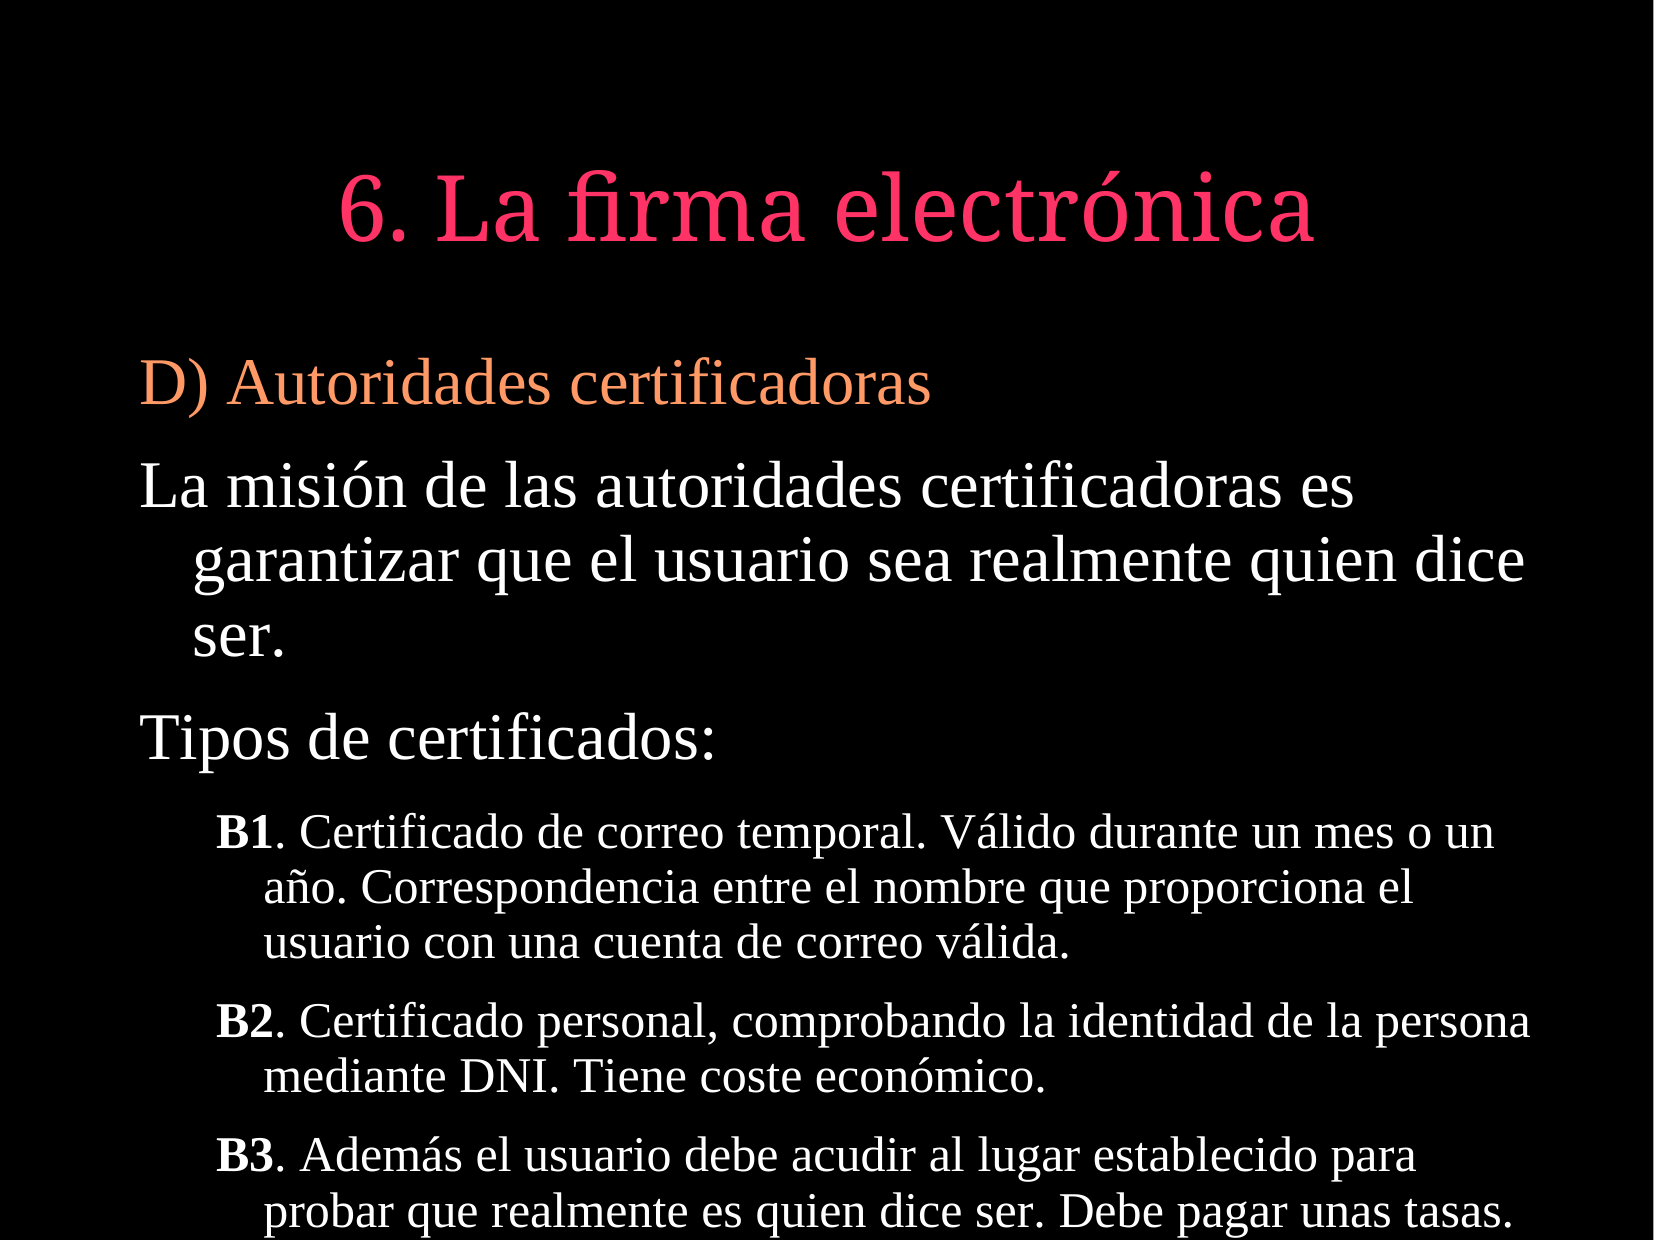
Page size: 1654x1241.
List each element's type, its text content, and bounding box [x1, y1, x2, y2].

list D) Autoridades certificadoras La misión de las autoridades certificadoras es garantizar que el usuario sea realmente quien dice ser. Tipos de certificados: B1. Certificado de correo temporal. Válido durante un mes o un año. Correspondencia entre el nombre que proporciona el usuario con una cuenta de correo válida. B2. Certificado personal, comprobando la identidad de la persona mediante DNI. Tiene coste económico. B3. Además el usuario debe acudir al lugar establecido para probar que realmente es quien dice ser. Debe pagar unas tasas. [121, 344, 1534, 1241]
title 6. La firma electrónica [121, 102, 1534, 311]
